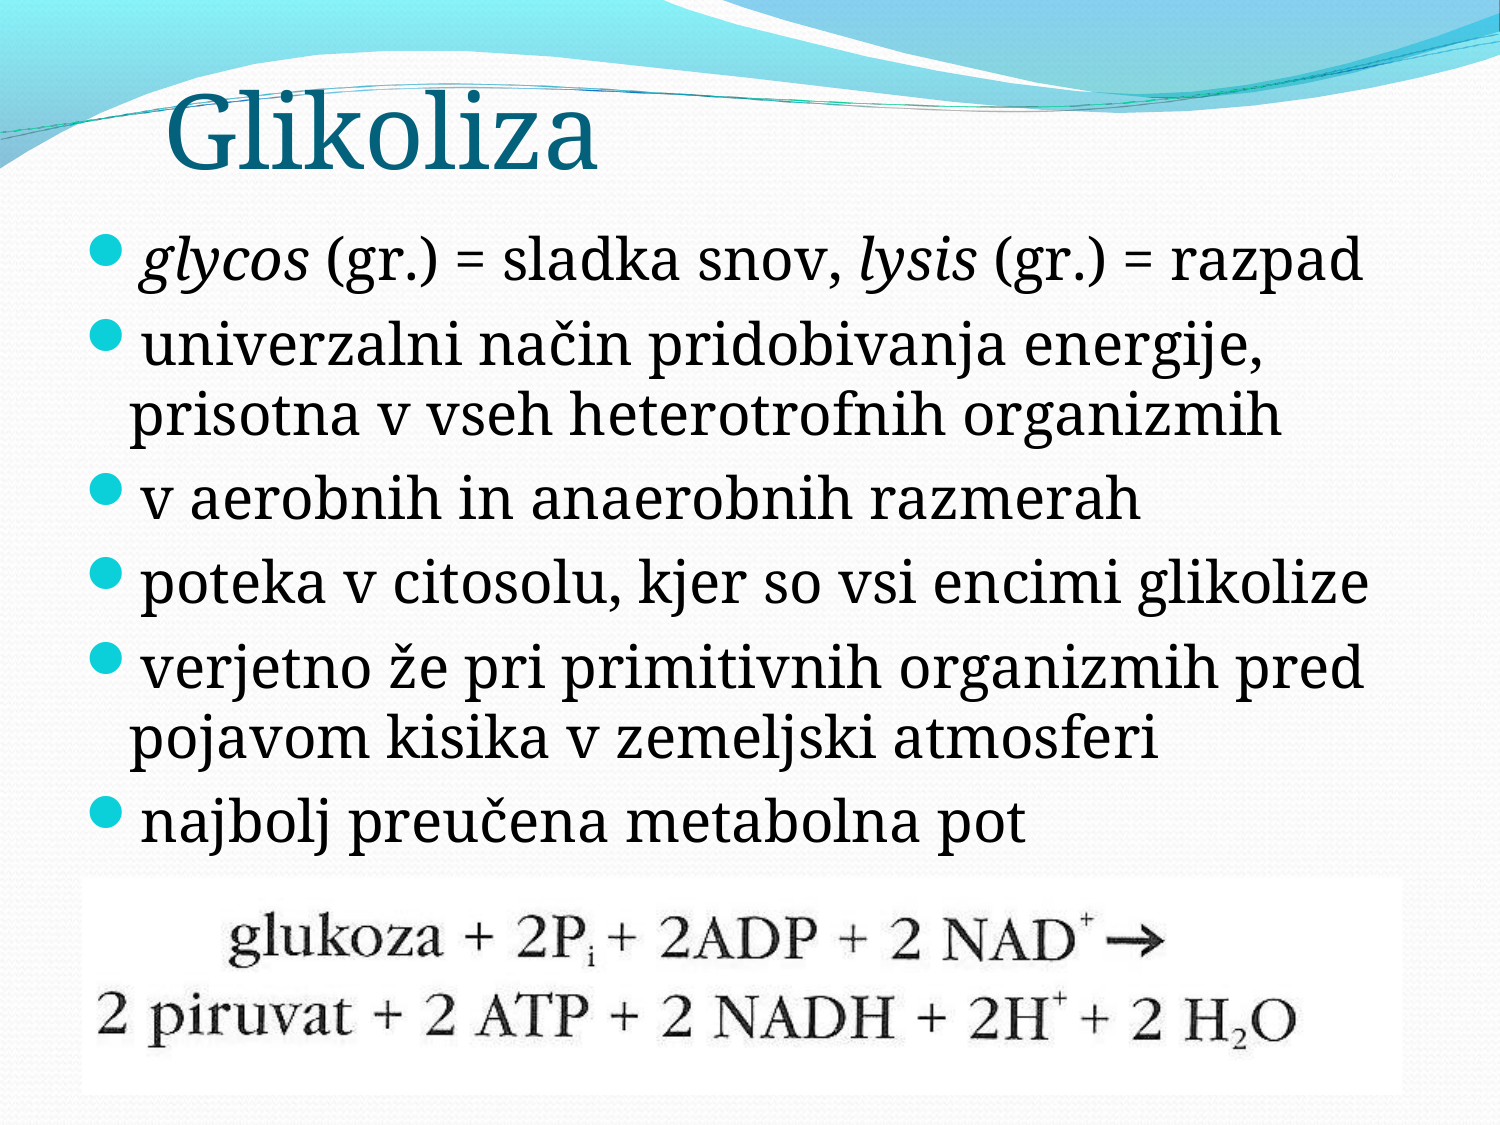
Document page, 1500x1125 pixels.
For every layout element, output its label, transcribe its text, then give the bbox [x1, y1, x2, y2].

list glycos (gr.) = sladka snov, lysis (gr.) = razpad univerzalni način pridobivanja energije, prisotna v vseh heterotrofnih organizmih v aerobnih in anaerobnih razmerah poteka v citosolu, kjer so vsi encimi glikolize verjetno že pri primitivnih organizmih pred pojavom kisika v zemeljski atmosferi najbolj preučena metabolna pot [70, 222, 1425, 973]
picture [0, 0, 1500, 1125]
title Glikoliza [164, 0, 615, 191]
